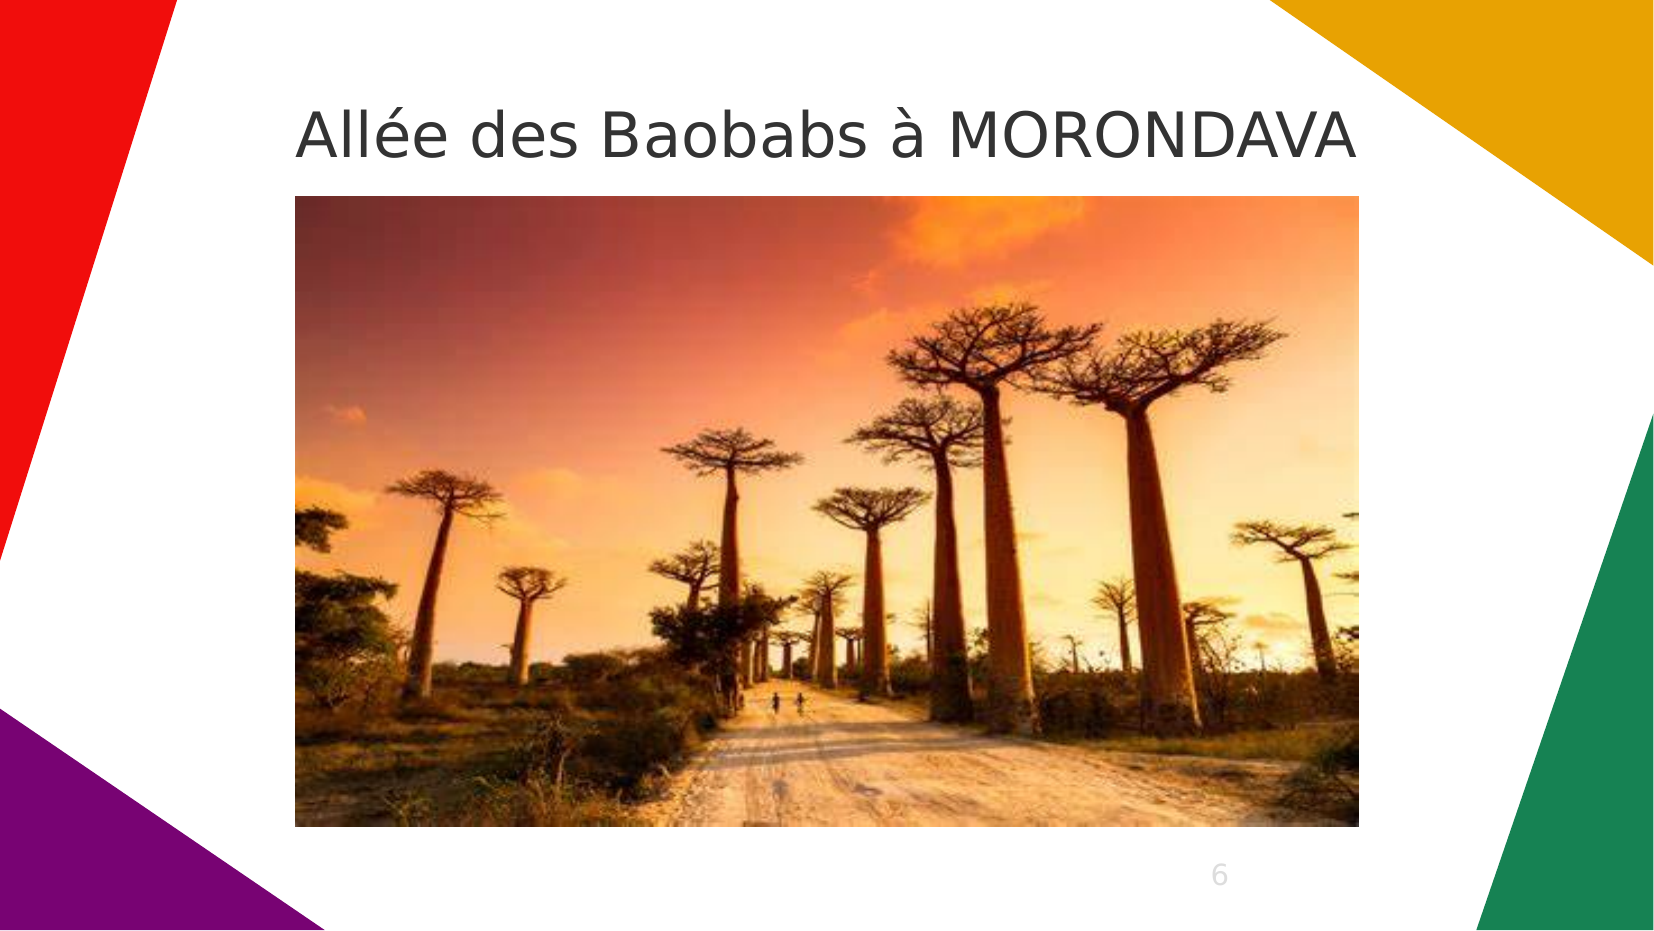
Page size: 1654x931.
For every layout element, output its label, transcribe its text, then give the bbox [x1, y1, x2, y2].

text_box [1210, 856, 1595, 916]
title Allée des Baobabs à MORONDAVA [118, 59, 1536, 207]
picture [295, 196, 1359, 827]
